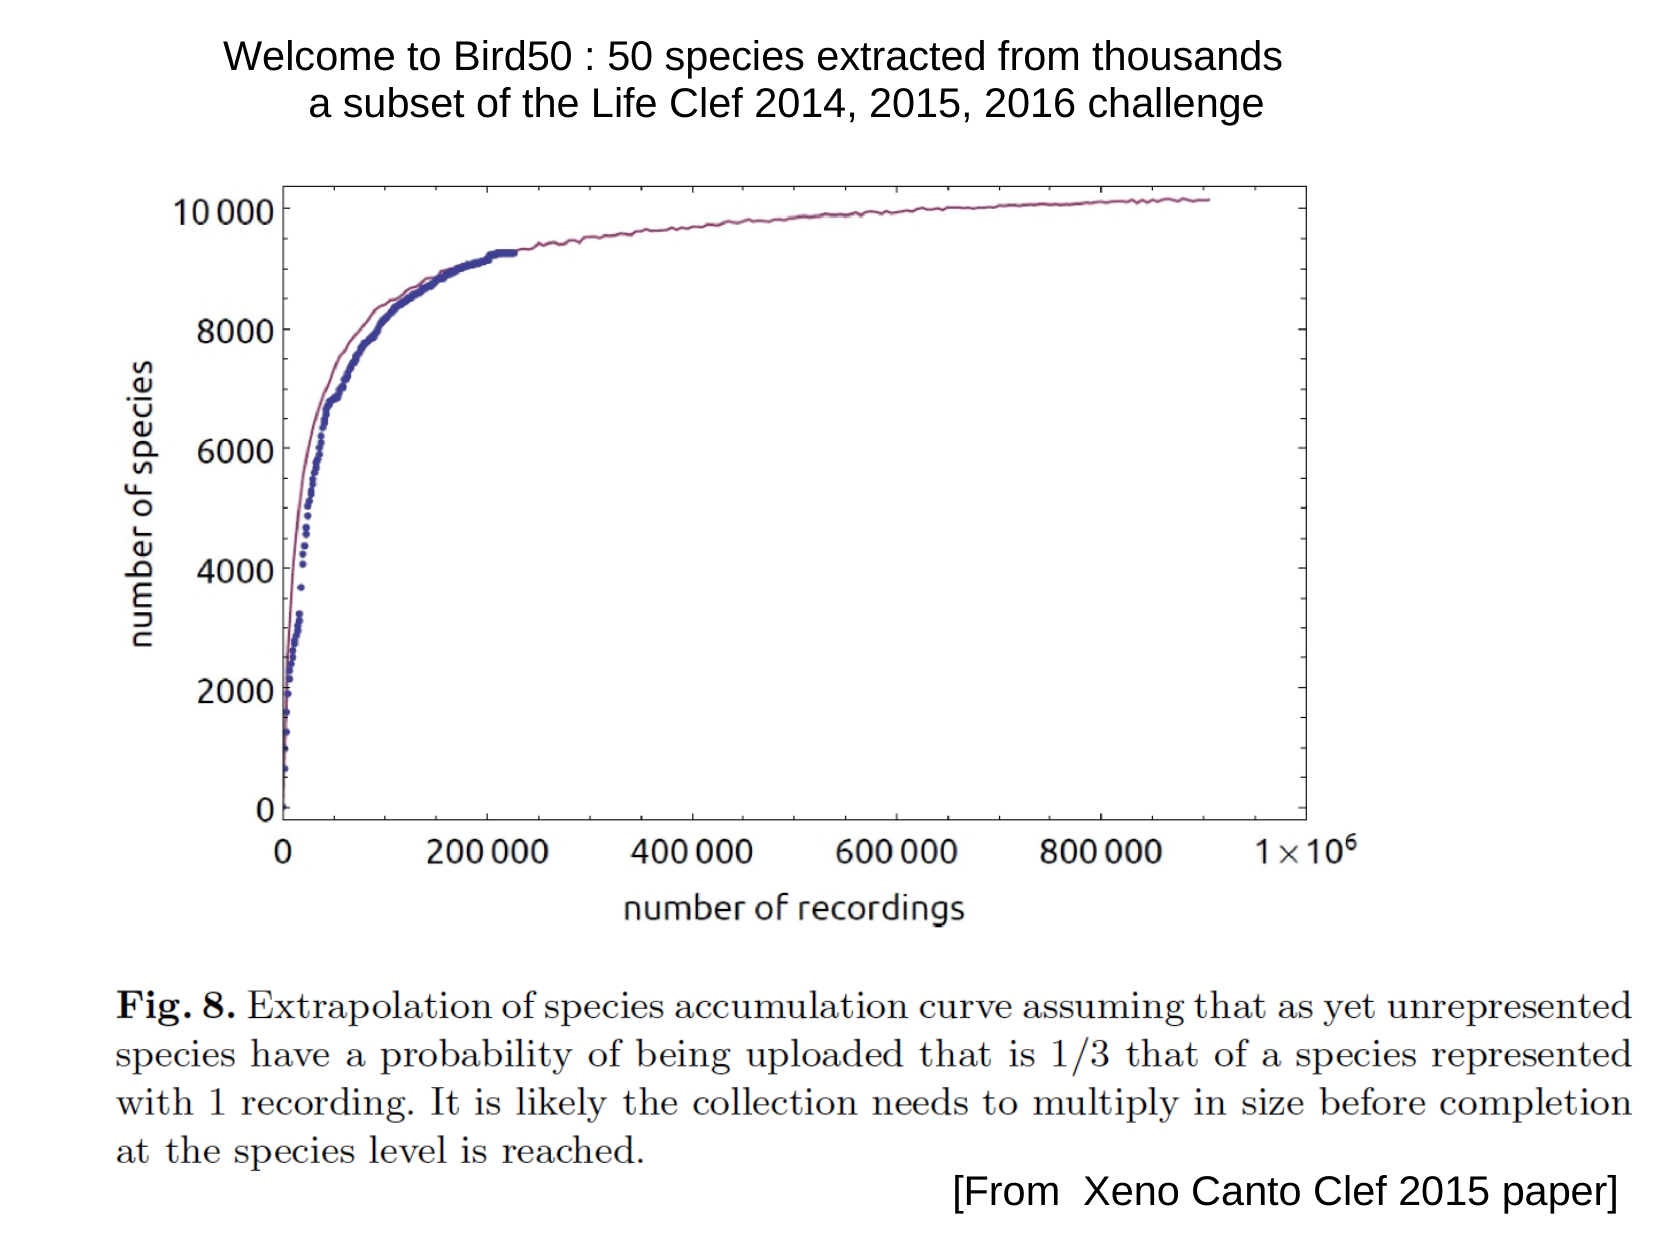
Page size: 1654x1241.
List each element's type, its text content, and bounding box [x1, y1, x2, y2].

text_box [From Xeno Canto Clef 2015 paper] [937, 1161, 1637, 1224]
picture [73, 156, 1654, 1186]
text_box Welcome to Bird50 : 50 species extracted from thousands a subset of the Life Clef 2014, 2015, 2016 challenge [208, 25, 1511, 135]
